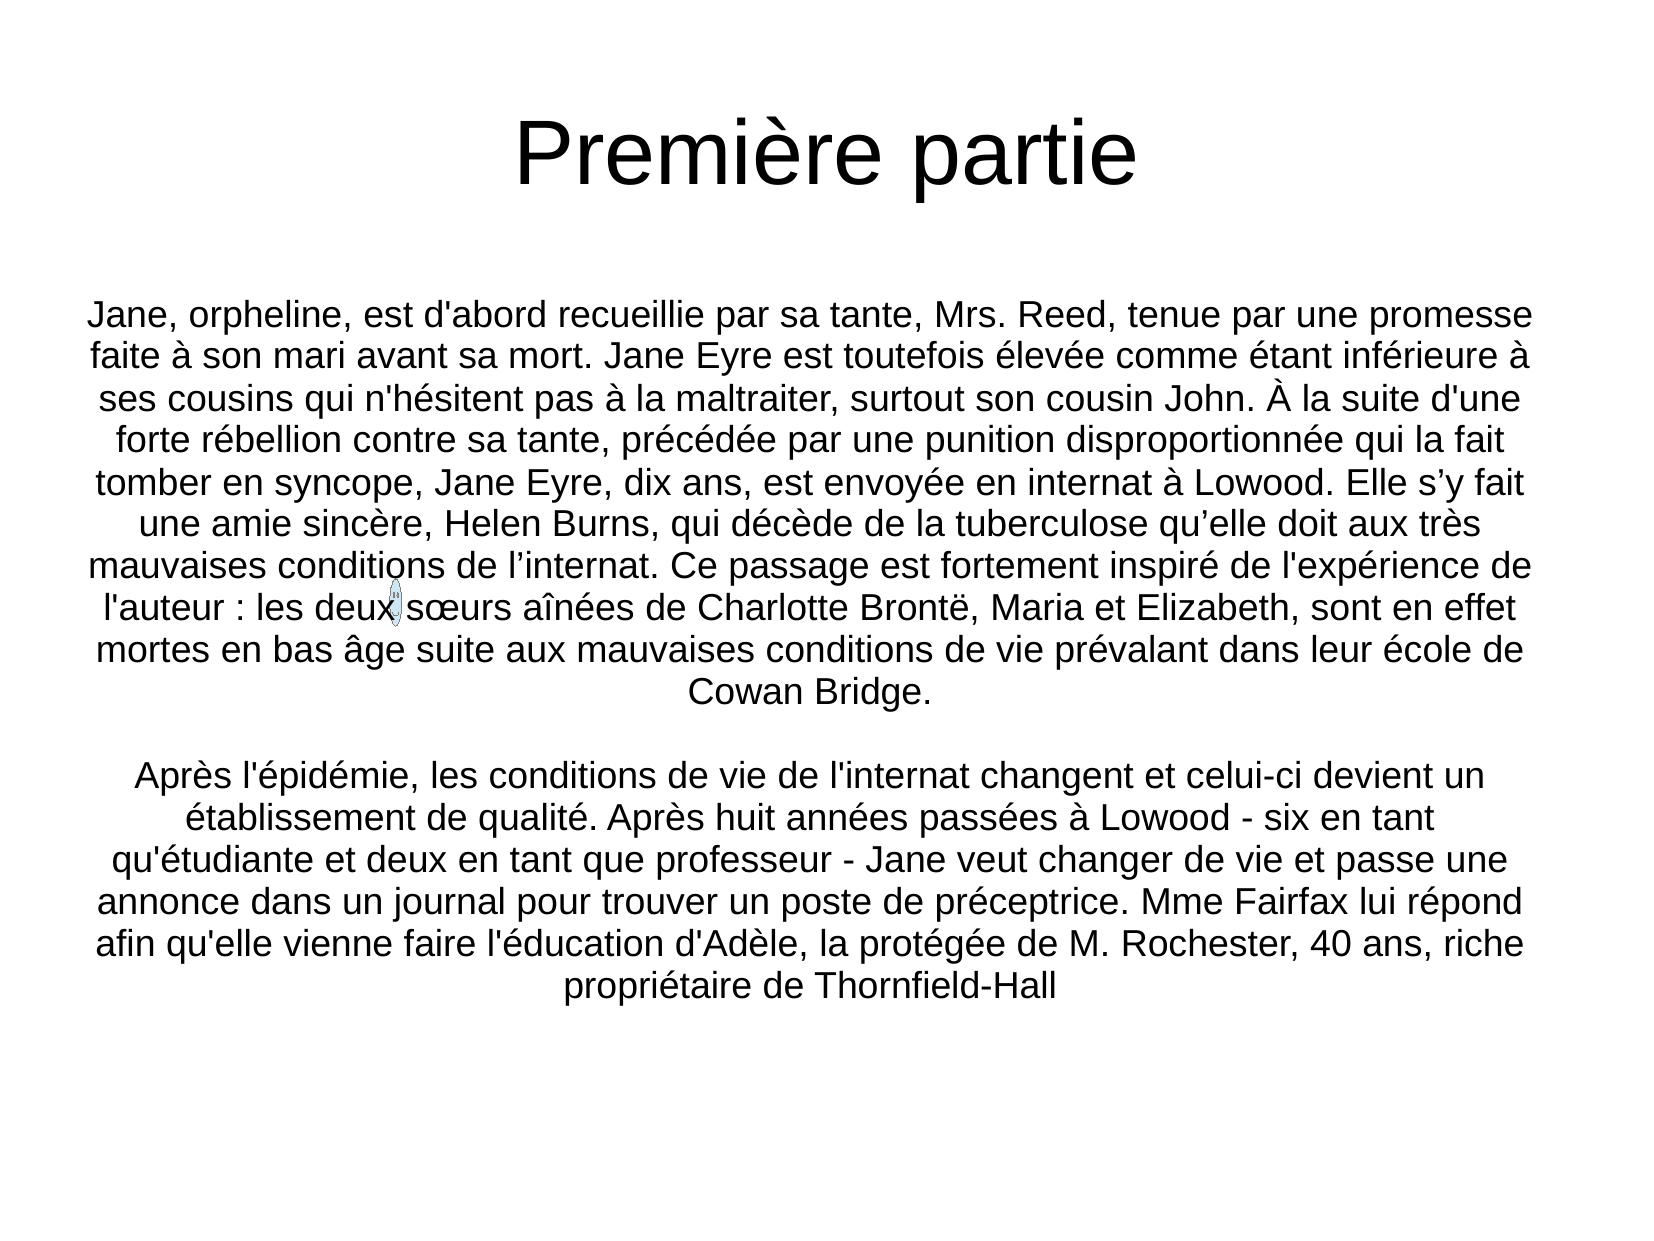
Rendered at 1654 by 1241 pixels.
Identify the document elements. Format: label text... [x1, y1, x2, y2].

title Première partie [82, 56, 1571, 250]
subtitle Jane, orpheline, est d'abord recueillie par sa tante, Mrs. Reed, tenue par une promesse faite à son mari avant sa mort. Jane Eyre est toutefois élevée comme étant inférieure à ses cousins qui n'hésitent pas à la maltraiter, surtout son cousin John. À la suite d'une forte rébellion contre sa tante, précédée par une punition disproportionnée qui la fait tomber en syncope, Jane Eyre, dix ans, est envoyée en internat à Lowood. Elle s’y fait une amie sincère, Helen Burns, qui décède de la tuberculose qu’elle doit aux très mauvaises conditions de l’internat. Ce passage est fortement inspiré de l'expérience de l'auteur : les deux sœurs aînées de Charlotte Brontë, Maria et Elizabeth, sont en effet mortes en bas âge suite aux mauvaises conditions de vie prévalant dans leur école de Cowan Bridge. Après l'épidémie, les conditions de vie de l'internat changent et celui-ci devient un établissement de qualité. Après huit années passées à Lowood - six en tant qu'étudiante et deux en tant que professeur - Jane veut changer de vie et passe une annonce dans un journal pour trouver un poste de préceptrice. Mme Fairfax lui répond afin qu'elle vienne faire l'éducation d'Adèle, la protégée de M. Rochester, 40 ans, riche propriétaire de Thornfield-Hall [82, 290, 1538, 1010]
